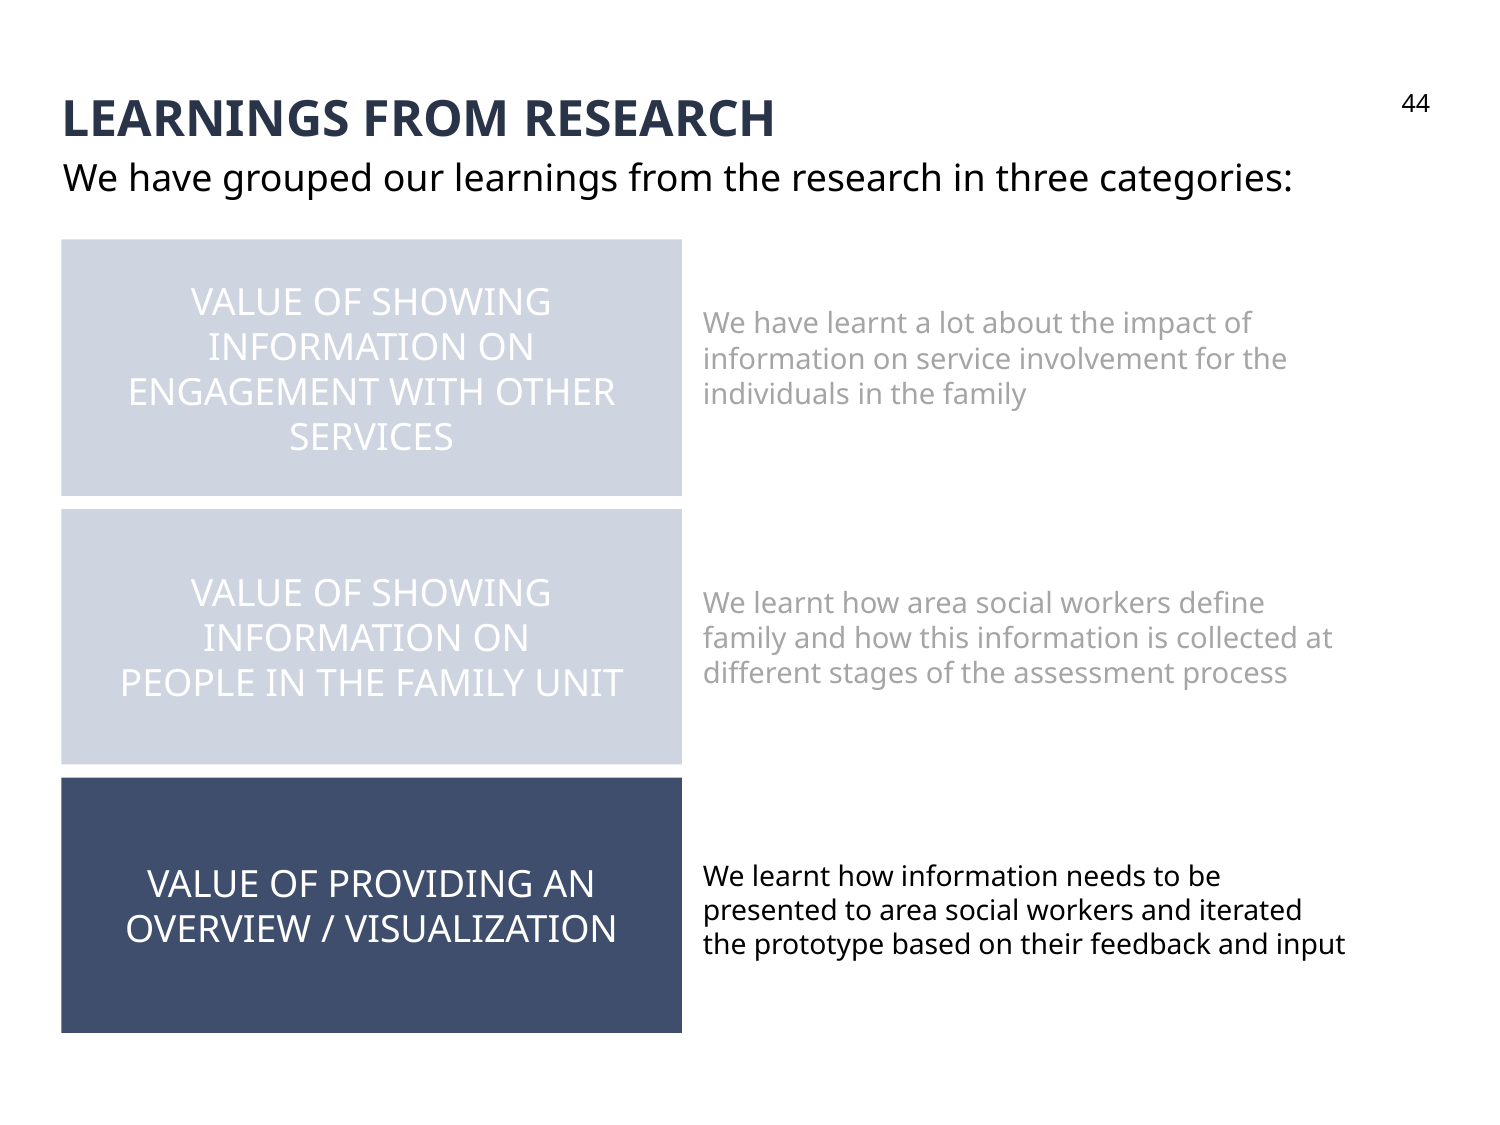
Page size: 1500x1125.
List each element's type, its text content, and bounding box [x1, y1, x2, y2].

text_box VALUE OF SHOWING INFORMATION ON PEOPLE IN THE FAMILY UNIT [61, 509, 682, 765]
slide_number <number> [1388, 87, 1431, 136]
text_box We have grouped our learnings from the research in three categories: [47, 136, 1439, 218]
text_box We learnt how information needs to be presented to area social workers and iterated the prototype based on their feedback and input [702, 842, 1349, 976]
text_box VALUE OF SHOWING INFORMATION ON ENGAGEMENT WITH OTHER SERVICES [61, 239, 682, 496]
title VALUE OF PROVIDING AN OVERVIEW / VISUALIZATION [61, 777, 682, 1033]
text_box LEARNINGS FROM RESEARCH [61, 85, 1500, 256]
text_box We learnt how area social workers define family and how this information is collected at different stages of the assessment process [702, 570, 1349, 703]
text_box We have learnt a lot about the impact of information on service involvement for the individuals in the family [702, 291, 1349, 424]
